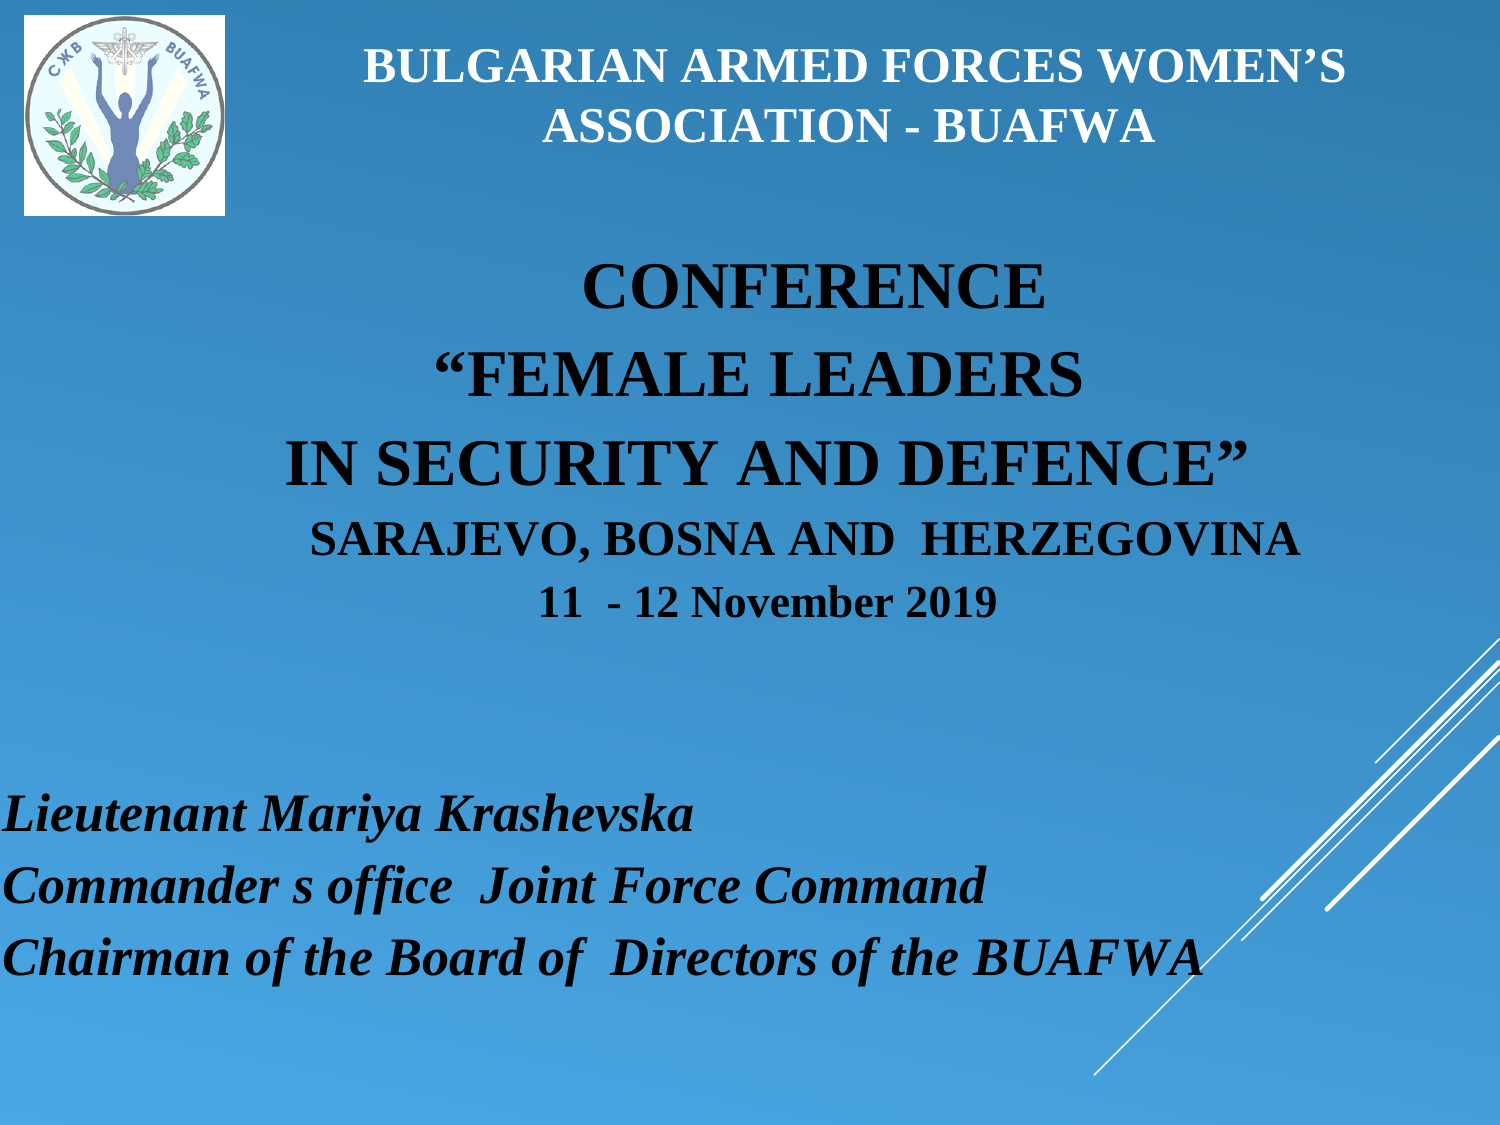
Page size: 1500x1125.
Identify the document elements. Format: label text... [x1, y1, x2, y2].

text_box BULGARIAN ARMED FORCES WOMEN’S ASSOCIATION - BUAFWA [297, 24, 1401, 221]
picture [24, 15, 225, 216]
list CONFERENCE “FEMALE LEADERS IN SECURITY AND DEFENCE” SARAJEVO, BOSNA AND HERZEGOVINA 11 - 12 November 2019 Lieutenant Mariya Krashevska Commander s office Joint Force Command Chairman of the Board of Directors of the BUAFWA [0, 224, 1500, 1013]
